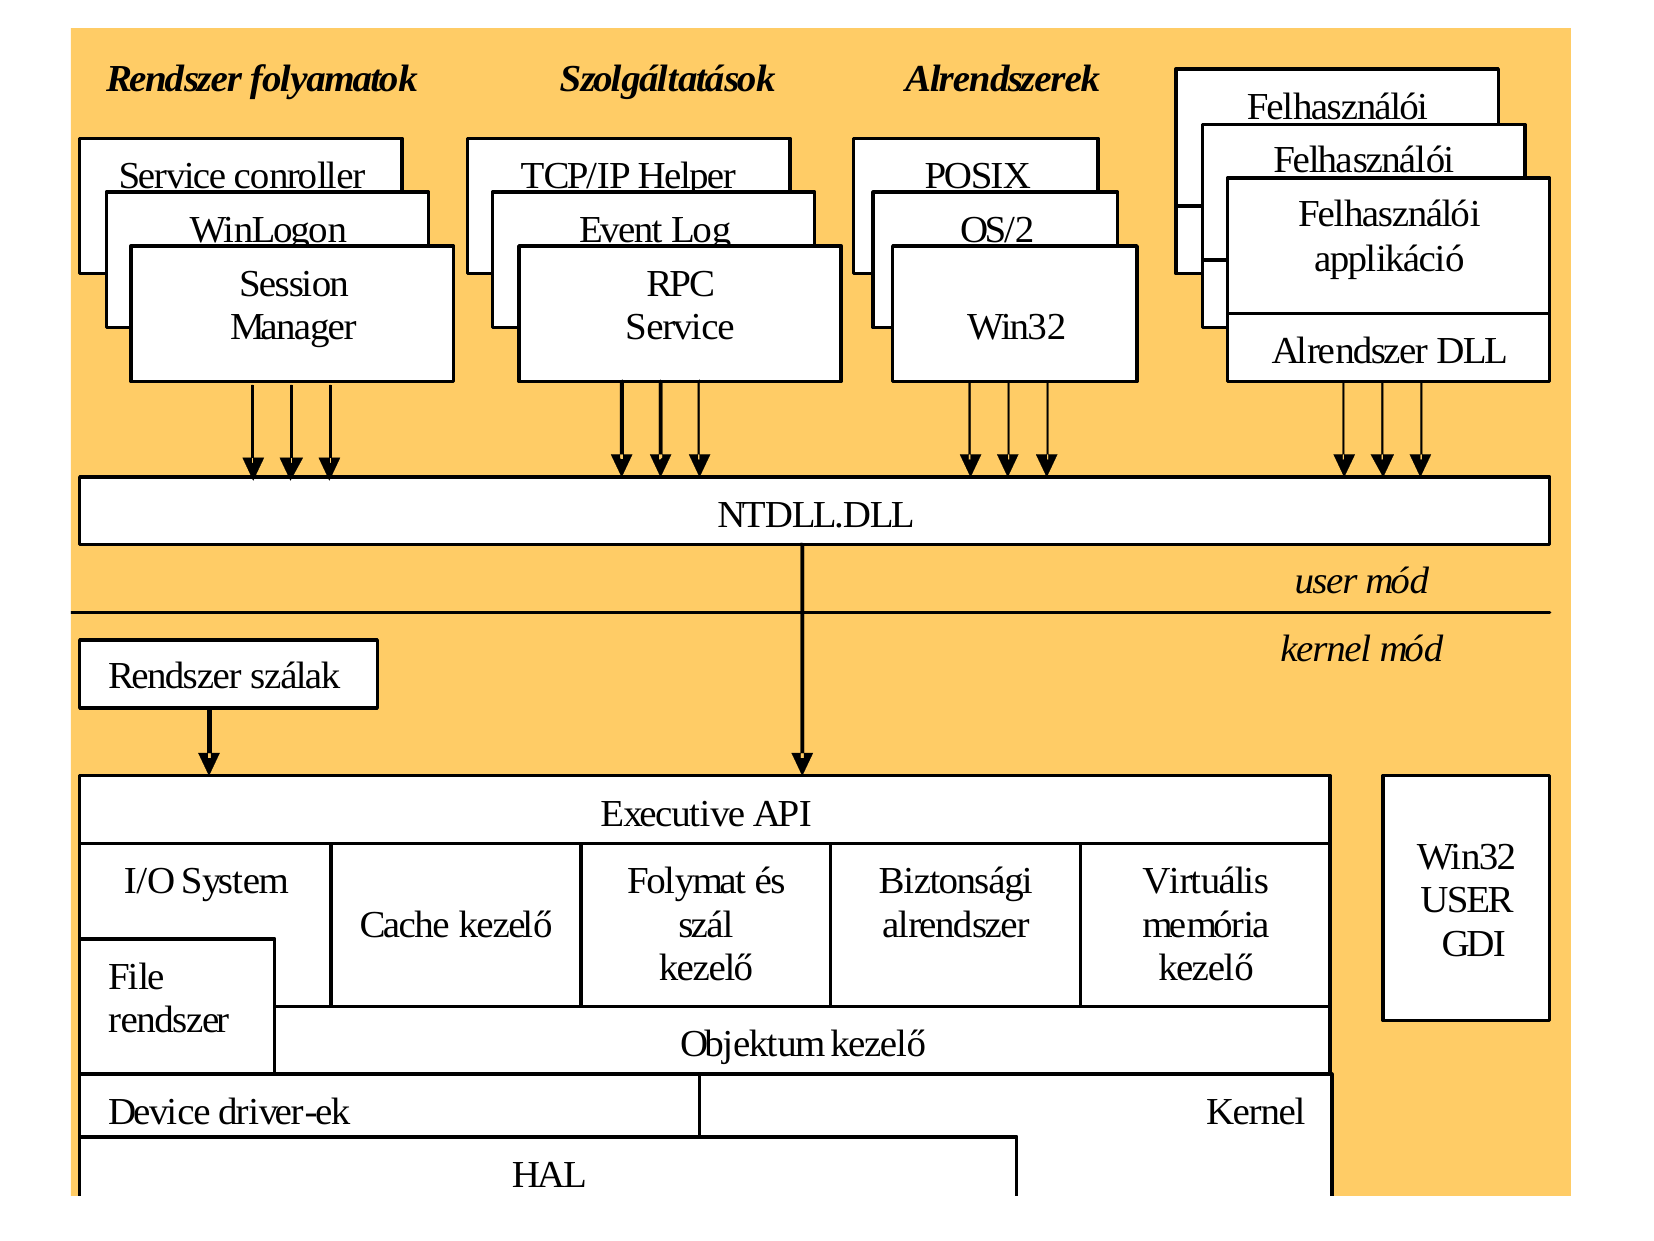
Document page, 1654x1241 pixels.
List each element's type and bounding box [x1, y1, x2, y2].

picture [70, 28, 1571, 1196]
